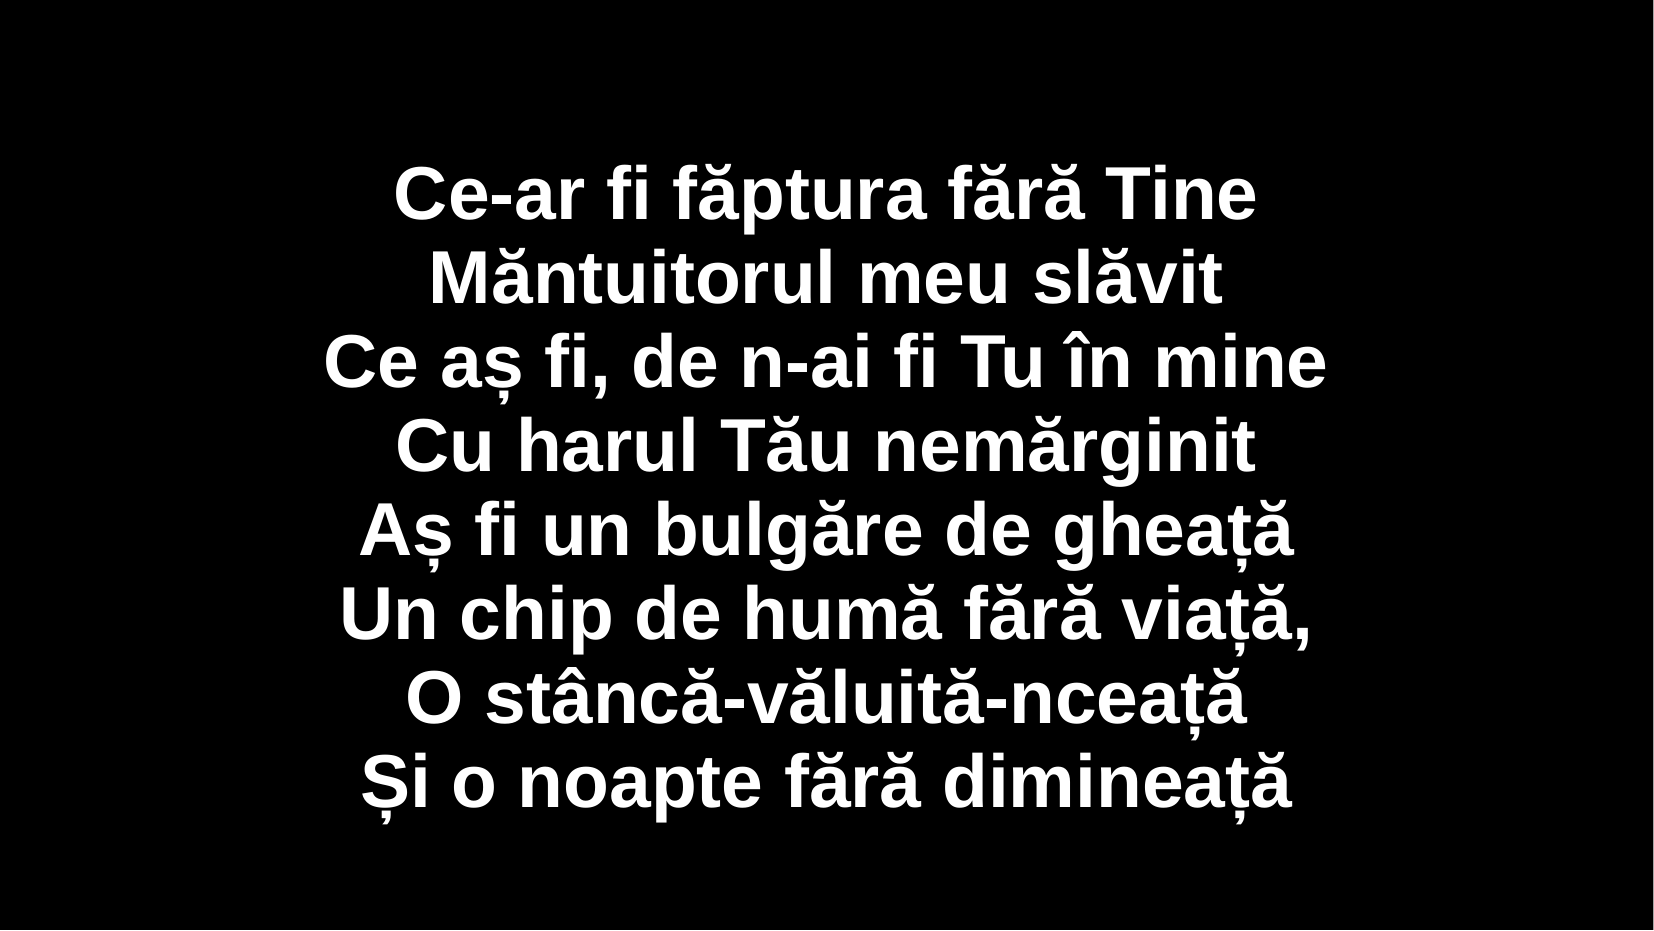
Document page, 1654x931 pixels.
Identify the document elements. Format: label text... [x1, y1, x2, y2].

subtitle Ce-ar fi făptura fără Tine Măntuitorul meu slăvit Ce aș fi, de n-ai fi Tu în mine Cu harul Tău nemărginit Aș fi un bulgăre de gheață Un chip de humă fără viață, O stâncă-văluită-nceață Și o noapte fără dimineață [82, 109, 1571, 866]
